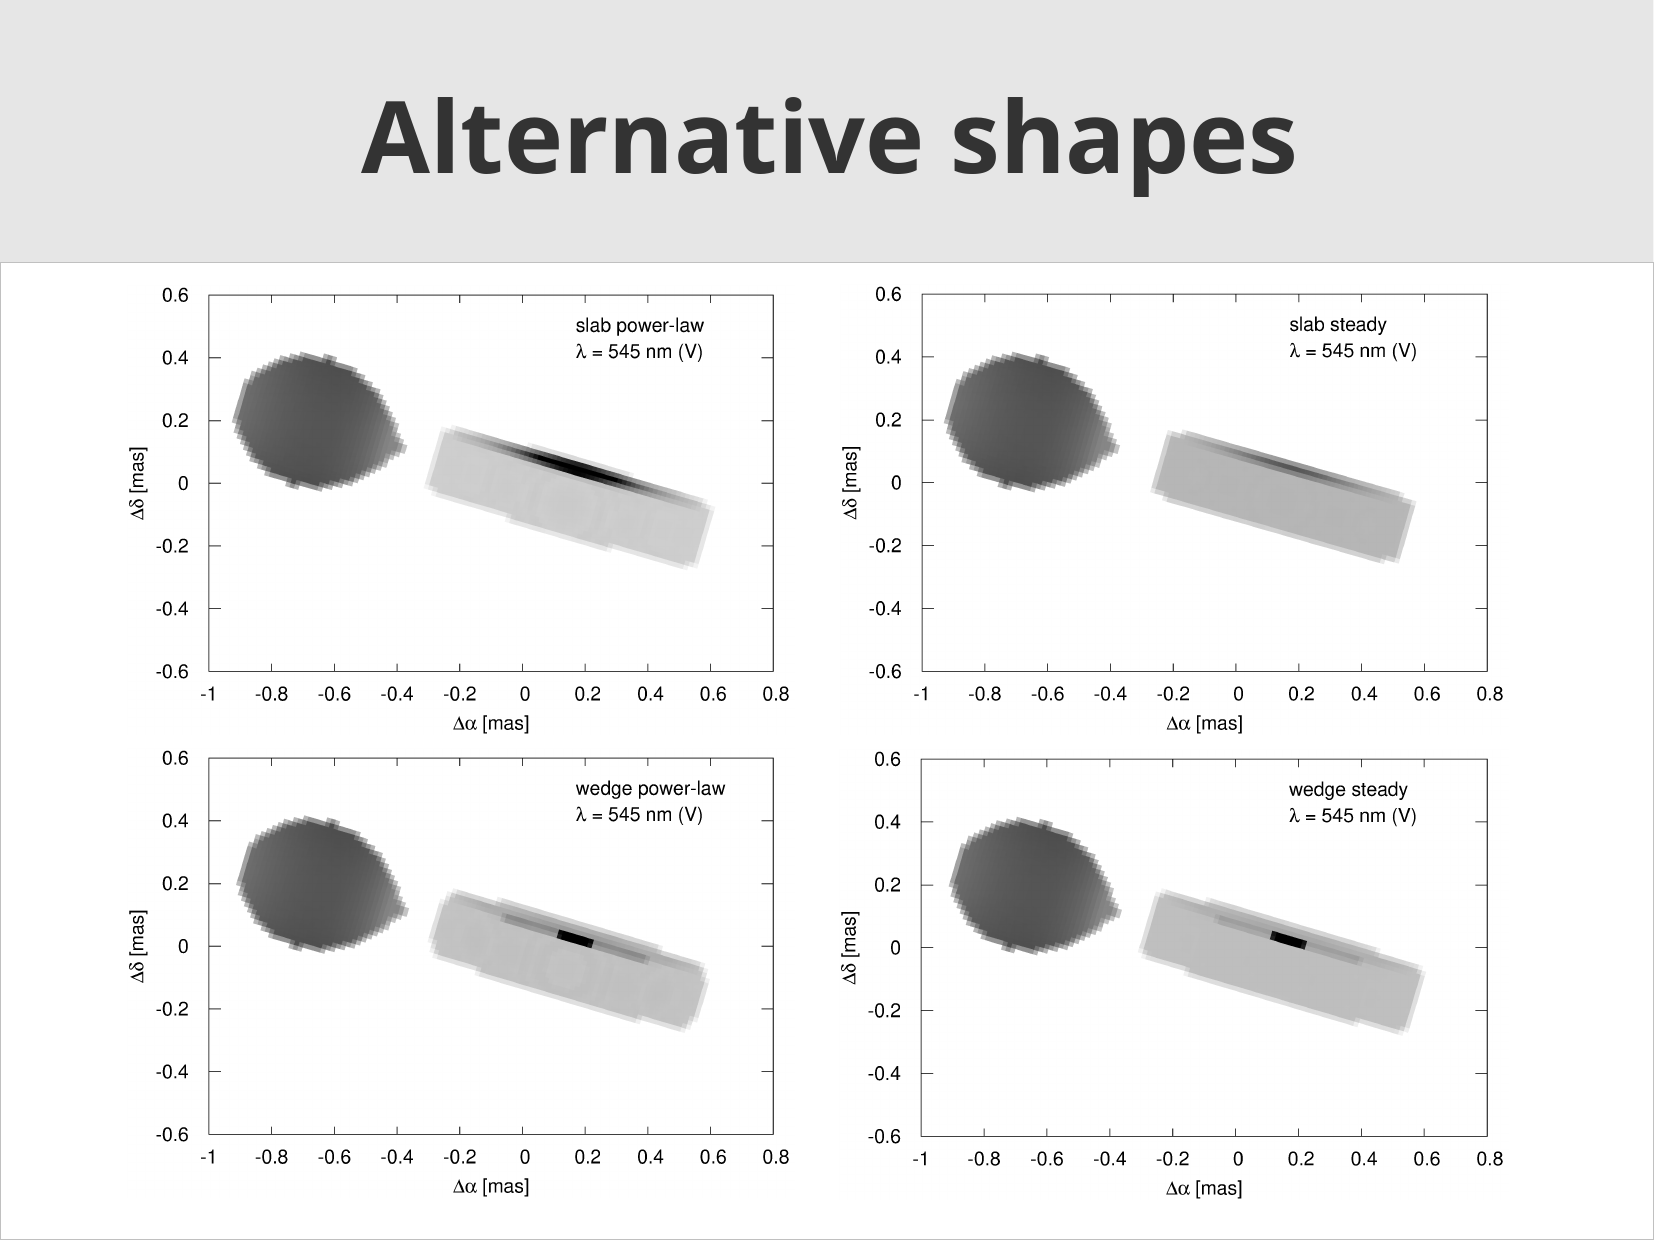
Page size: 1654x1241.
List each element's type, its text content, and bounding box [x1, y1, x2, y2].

picture [127, 285, 795, 736]
picture [839, 749, 1509, 1201]
picture [840, 284, 1509, 735]
picture [127, 748, 795, 1198]
title Alternative shapes [124, 31, 1537, 239]
